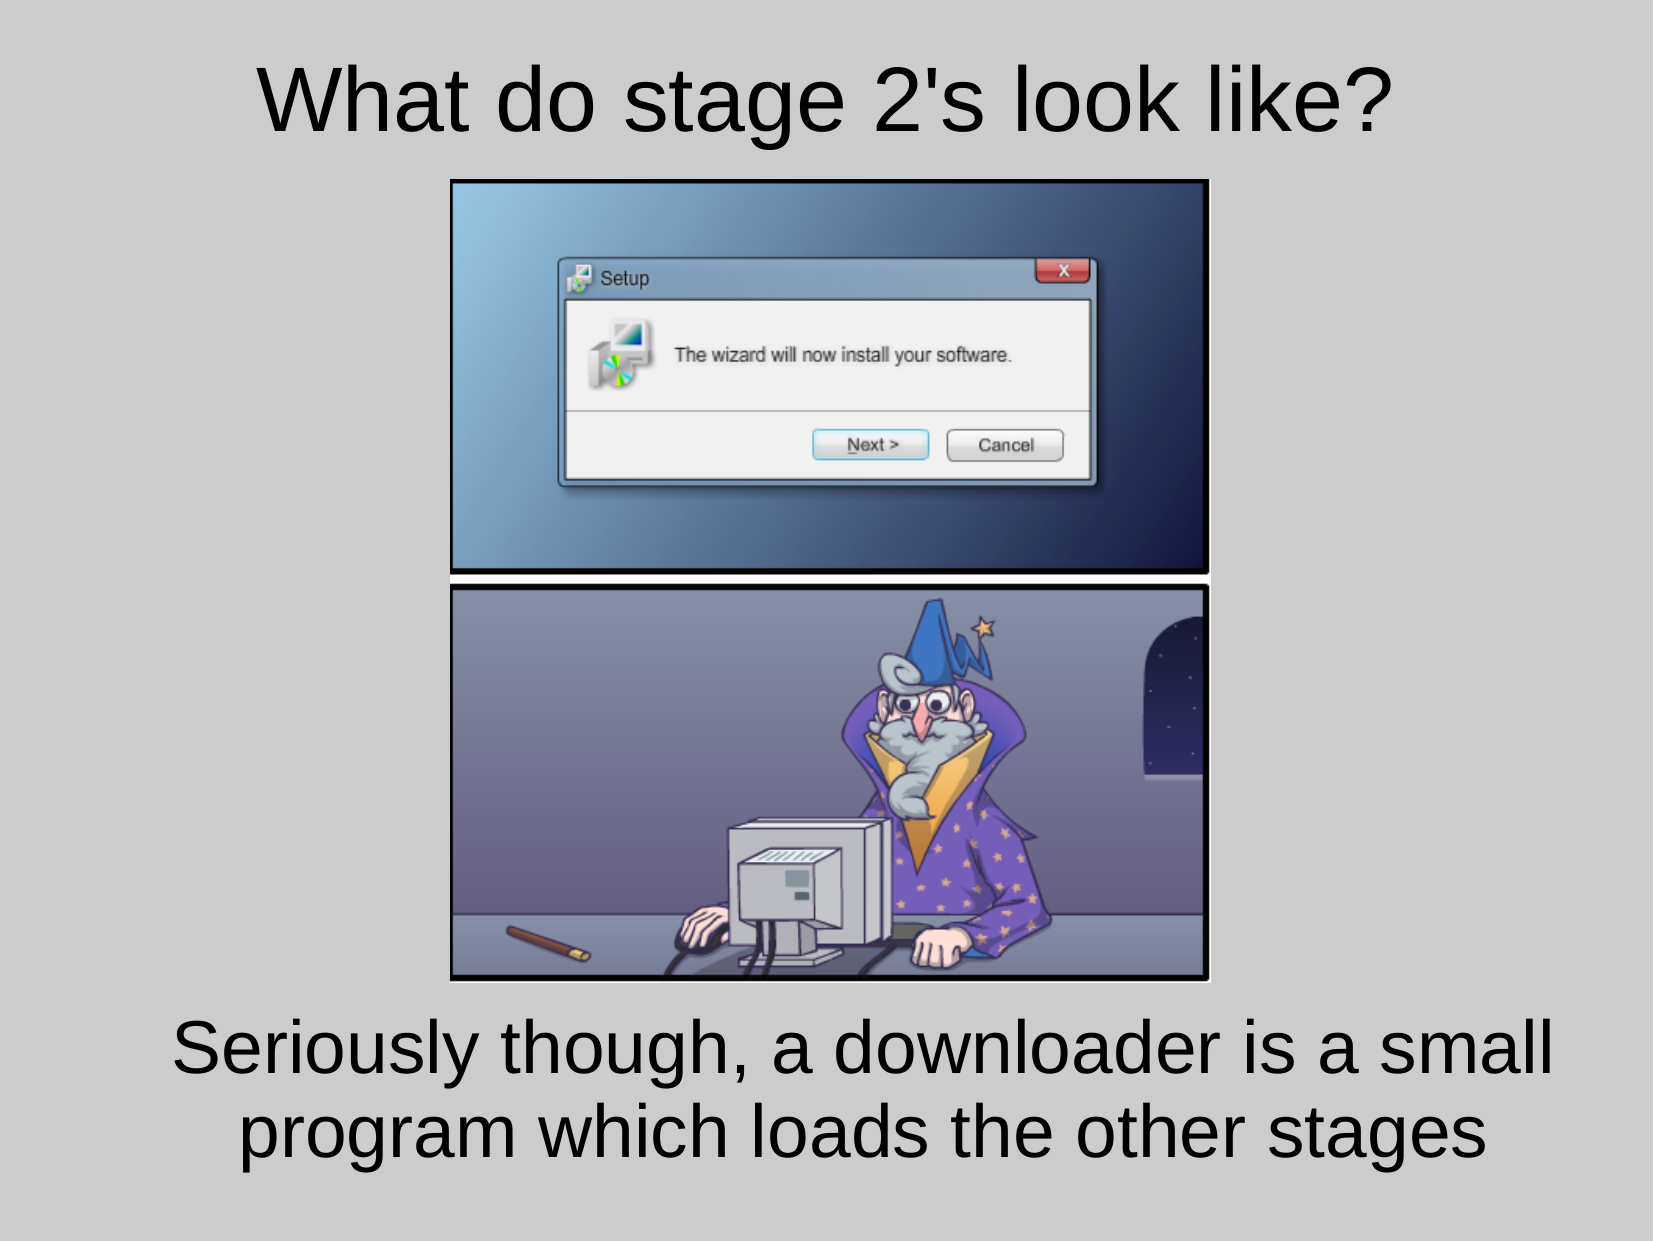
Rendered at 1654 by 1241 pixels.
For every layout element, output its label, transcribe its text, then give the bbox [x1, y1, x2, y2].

title Seriously though, a downloader is a small program which loads the other stages [120, 1005, 1608, 1174]
picture [450, 179, 1211, 983]
title What do stage 2's look like? [82, 48, 1571, 152]
